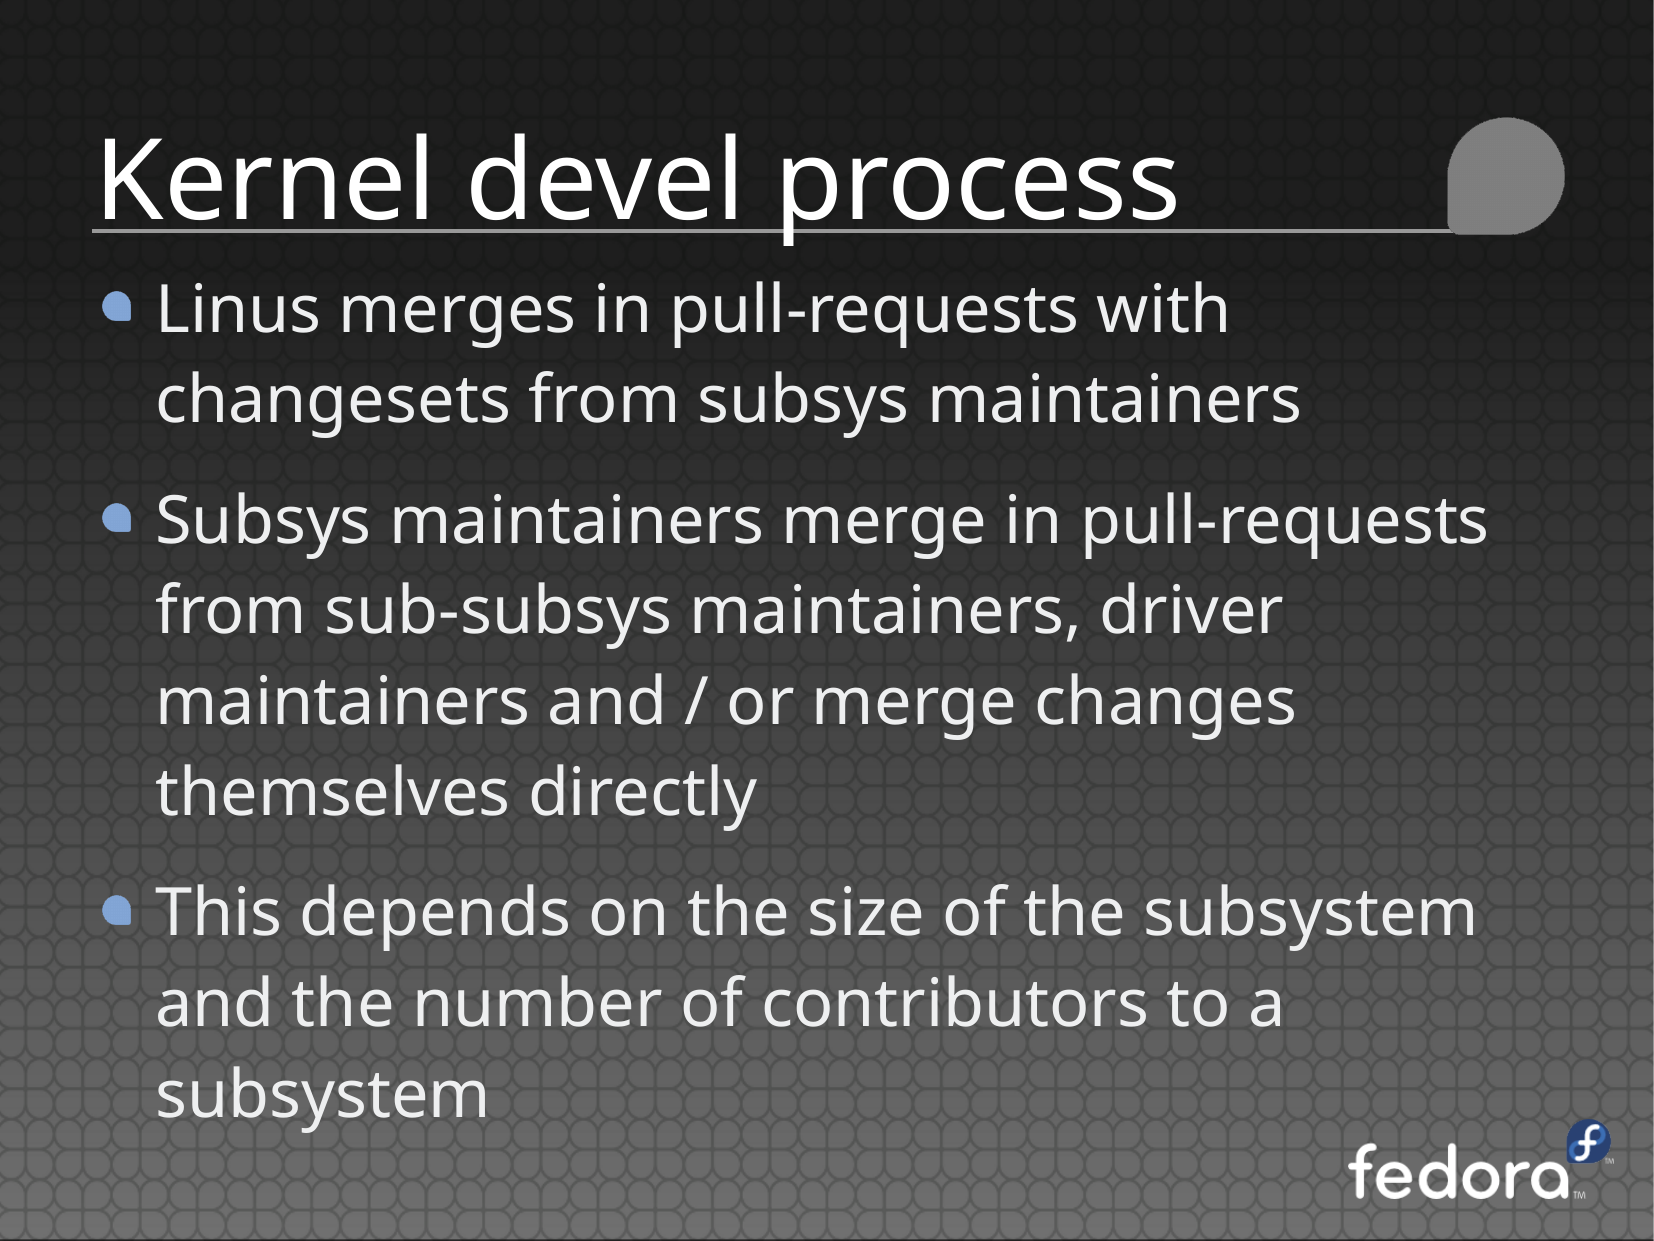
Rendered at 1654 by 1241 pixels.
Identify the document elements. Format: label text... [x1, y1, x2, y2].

picture [0, 0, 1654, 1241]
list Linus merges in pull-requests with changesets from subsys maintainers Subsys maintainers merge in pull-requests from sub-subsys maintainers, driver maintainers and / or merge changes themselves directly This depends on the size of the subsystem and the number of contributors to a subsystem [84, 260, 1573, 1065]
title Kernel devel process [94, 100, 1426, 251]
